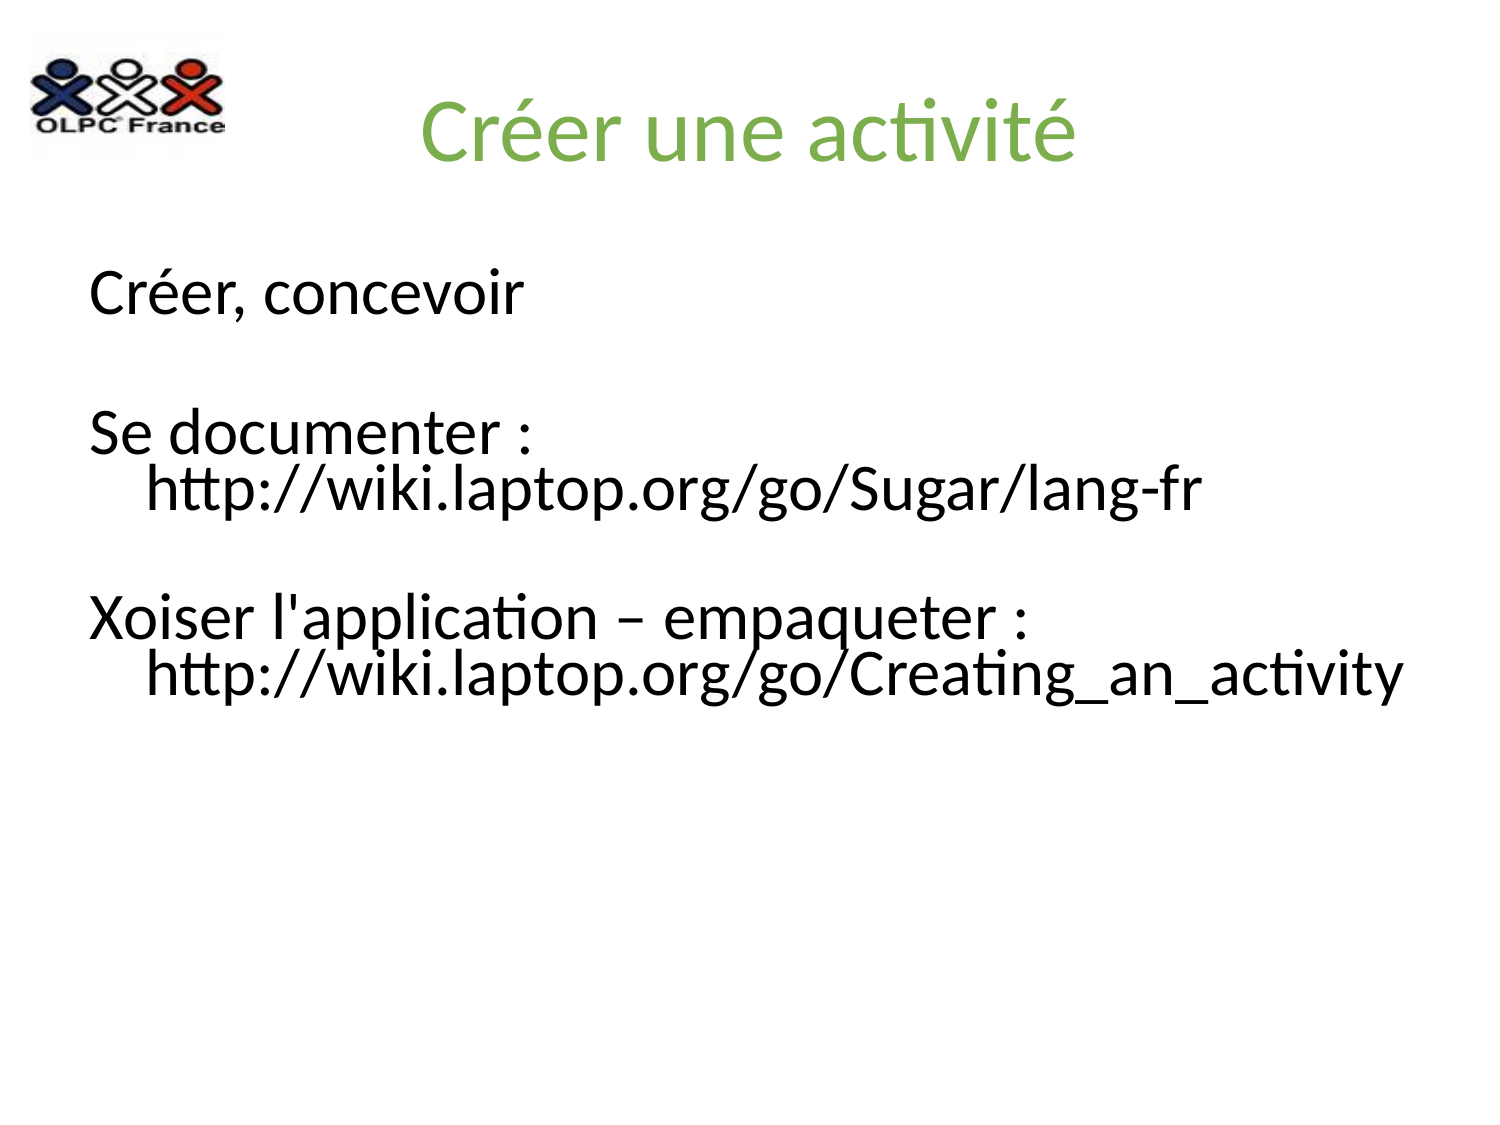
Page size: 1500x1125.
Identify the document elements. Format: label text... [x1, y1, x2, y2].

title Créer une activité [74, 38, 1425, 239]
list Créer, concevoir Se documenter : http://wiki.laptop.org/go/Sugar/lang-fr Xoiser l'application – empaqueter : http://wiki.laptop.org/go/Creating_an_activity [74, 262, 1425, 1006]
picture [29, 30, 225, 161]
